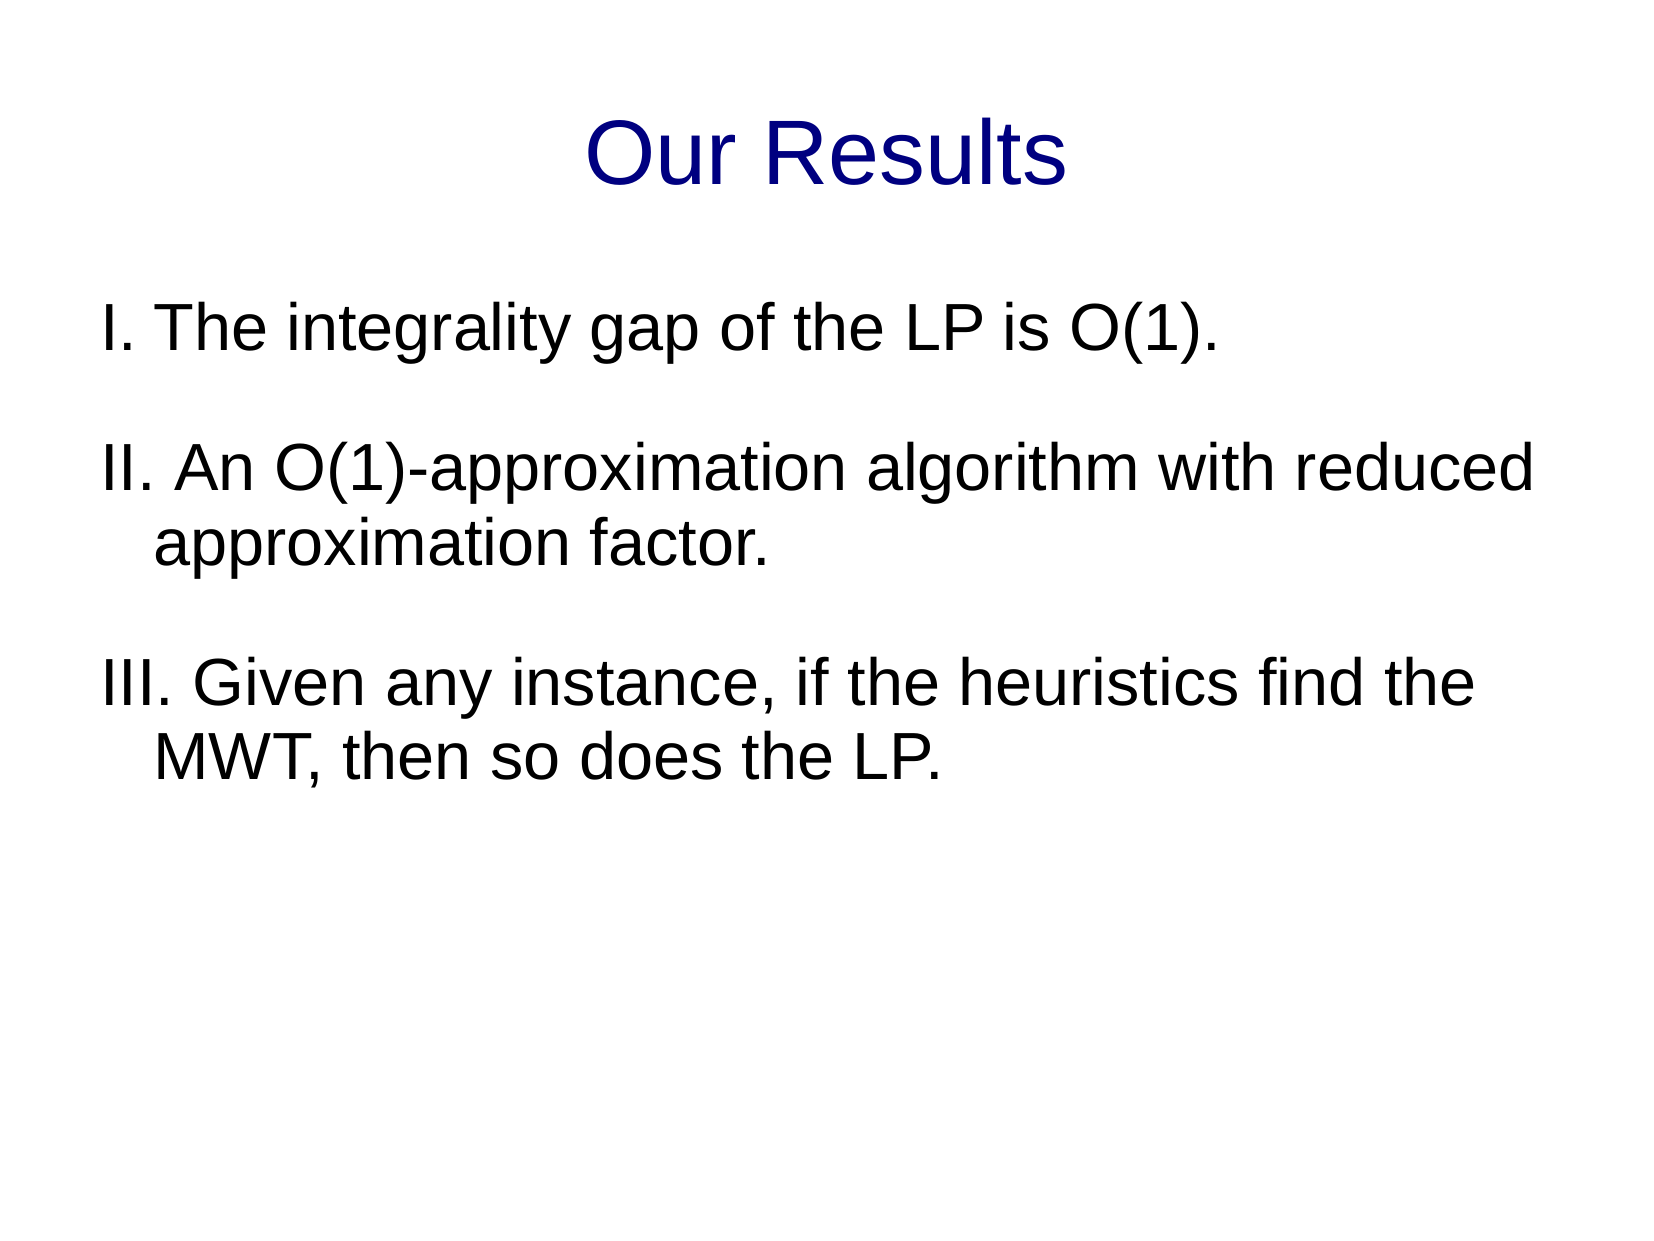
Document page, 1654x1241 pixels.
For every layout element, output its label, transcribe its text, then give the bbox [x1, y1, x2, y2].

list The integrality gap of the LP is O(1). An O(1)-approximation algorithm with reduced approximation factor. Given any instance, if the heuristics find the MWT, then so does the LP. [82, 290, 1571, 1109]
title Our Results [82, 56, 1571, 250]
